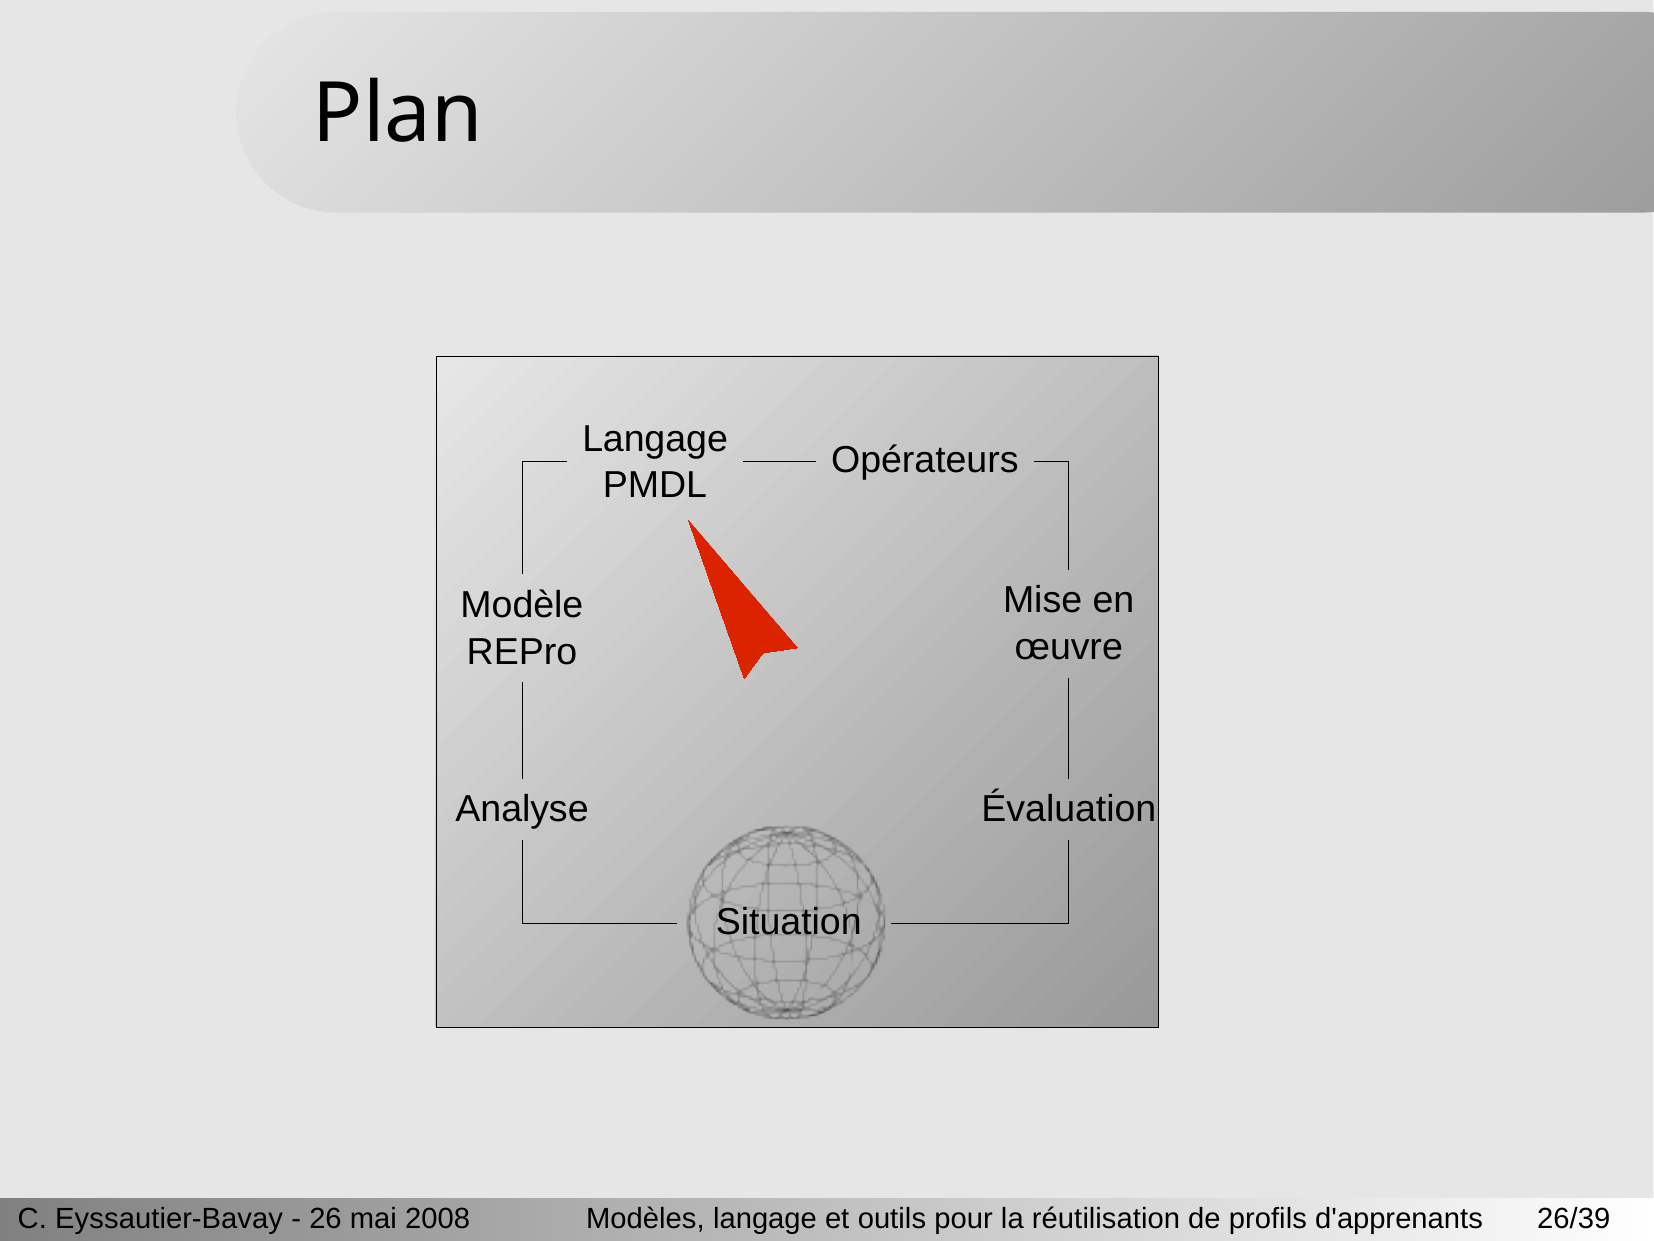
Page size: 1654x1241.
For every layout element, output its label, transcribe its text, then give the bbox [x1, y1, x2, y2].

text_box [688, 520, 798, 679]
title Plan [312, 5, 1654, 214]
chart [415, 351, 1169, 1046]
